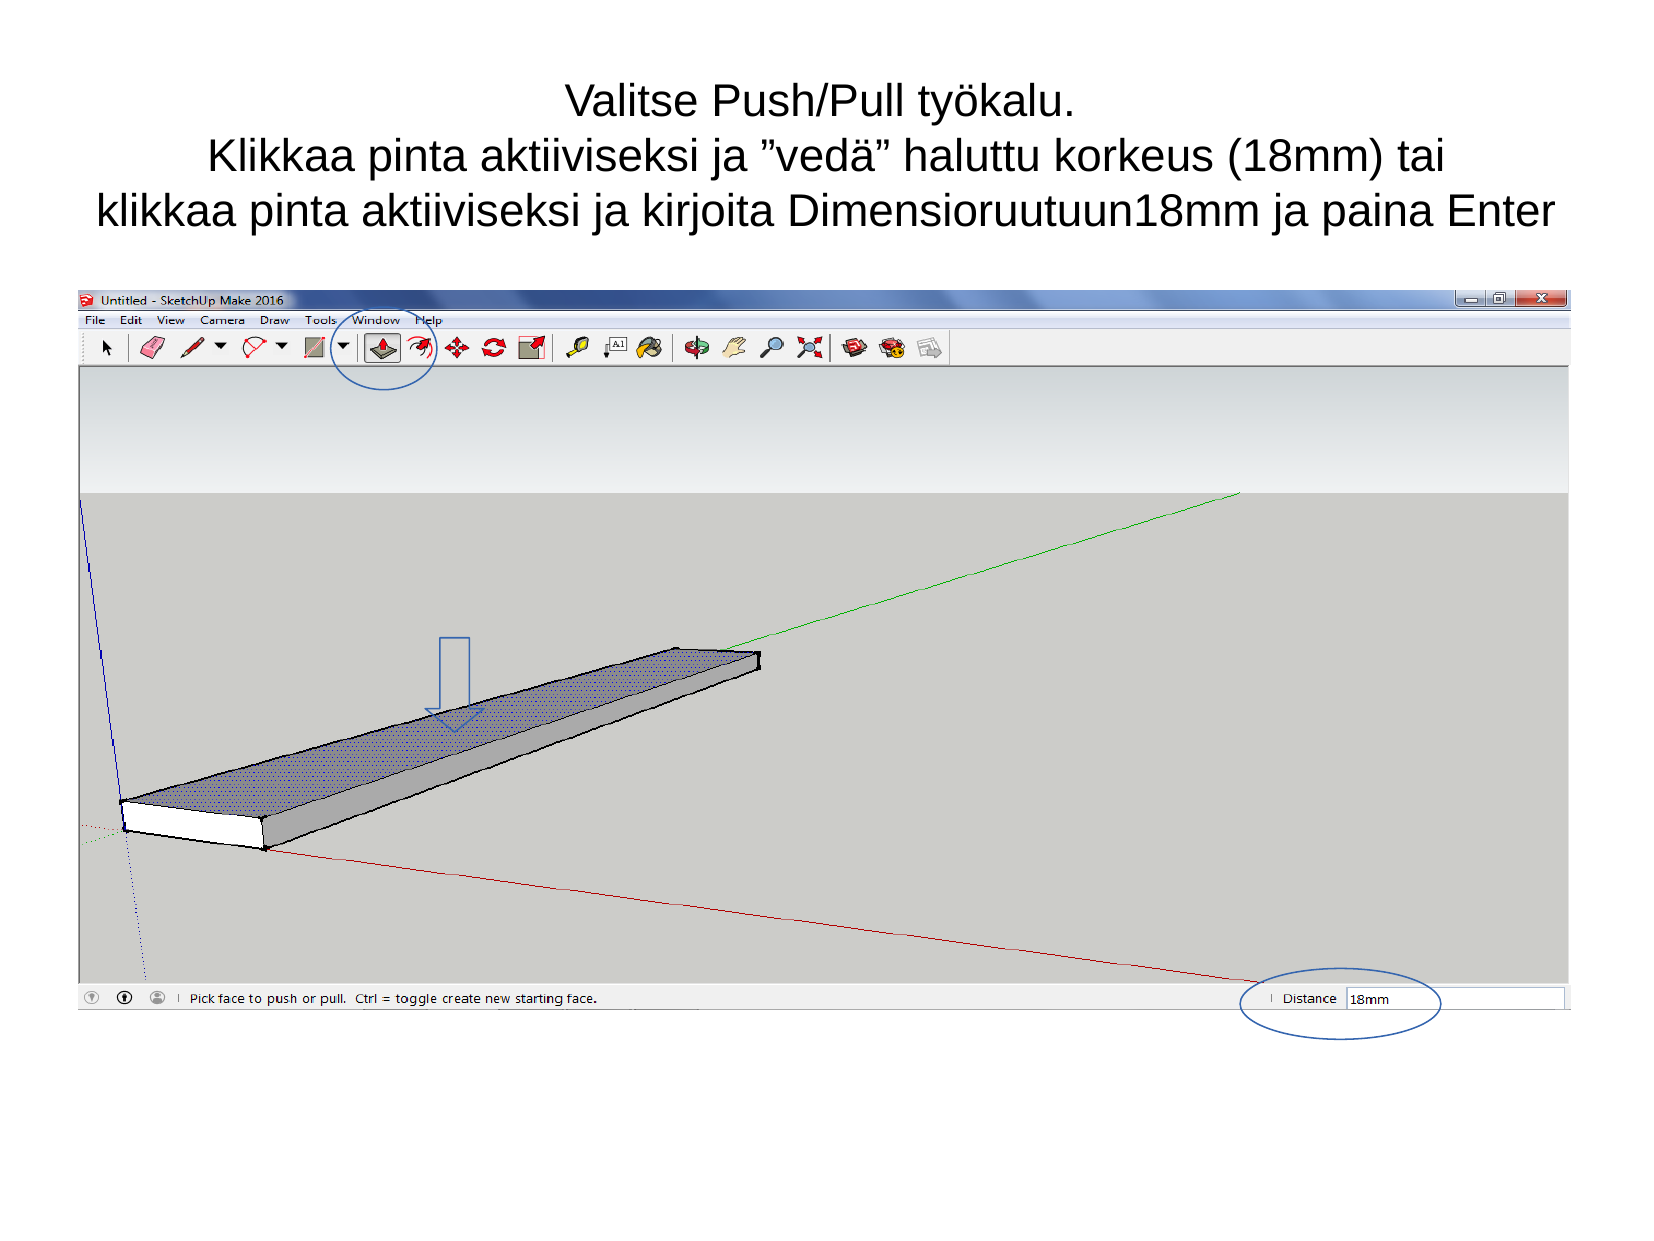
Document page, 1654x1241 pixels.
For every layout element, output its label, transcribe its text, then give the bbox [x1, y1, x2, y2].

picture [1242, 970, 1439, 1010]
text_box Valitse Push/Pull työkalu. Klikkaa pinta aktiiviseksi ja ”vedä” haluttu korkeus (18mm) tai klikkaa pinta aktiiviseksi ja kirjoita Dimensioruutuun18mm ja paina Enter [82, 45, 1571, 261]
picture [78, 290, 1571, 1010]
